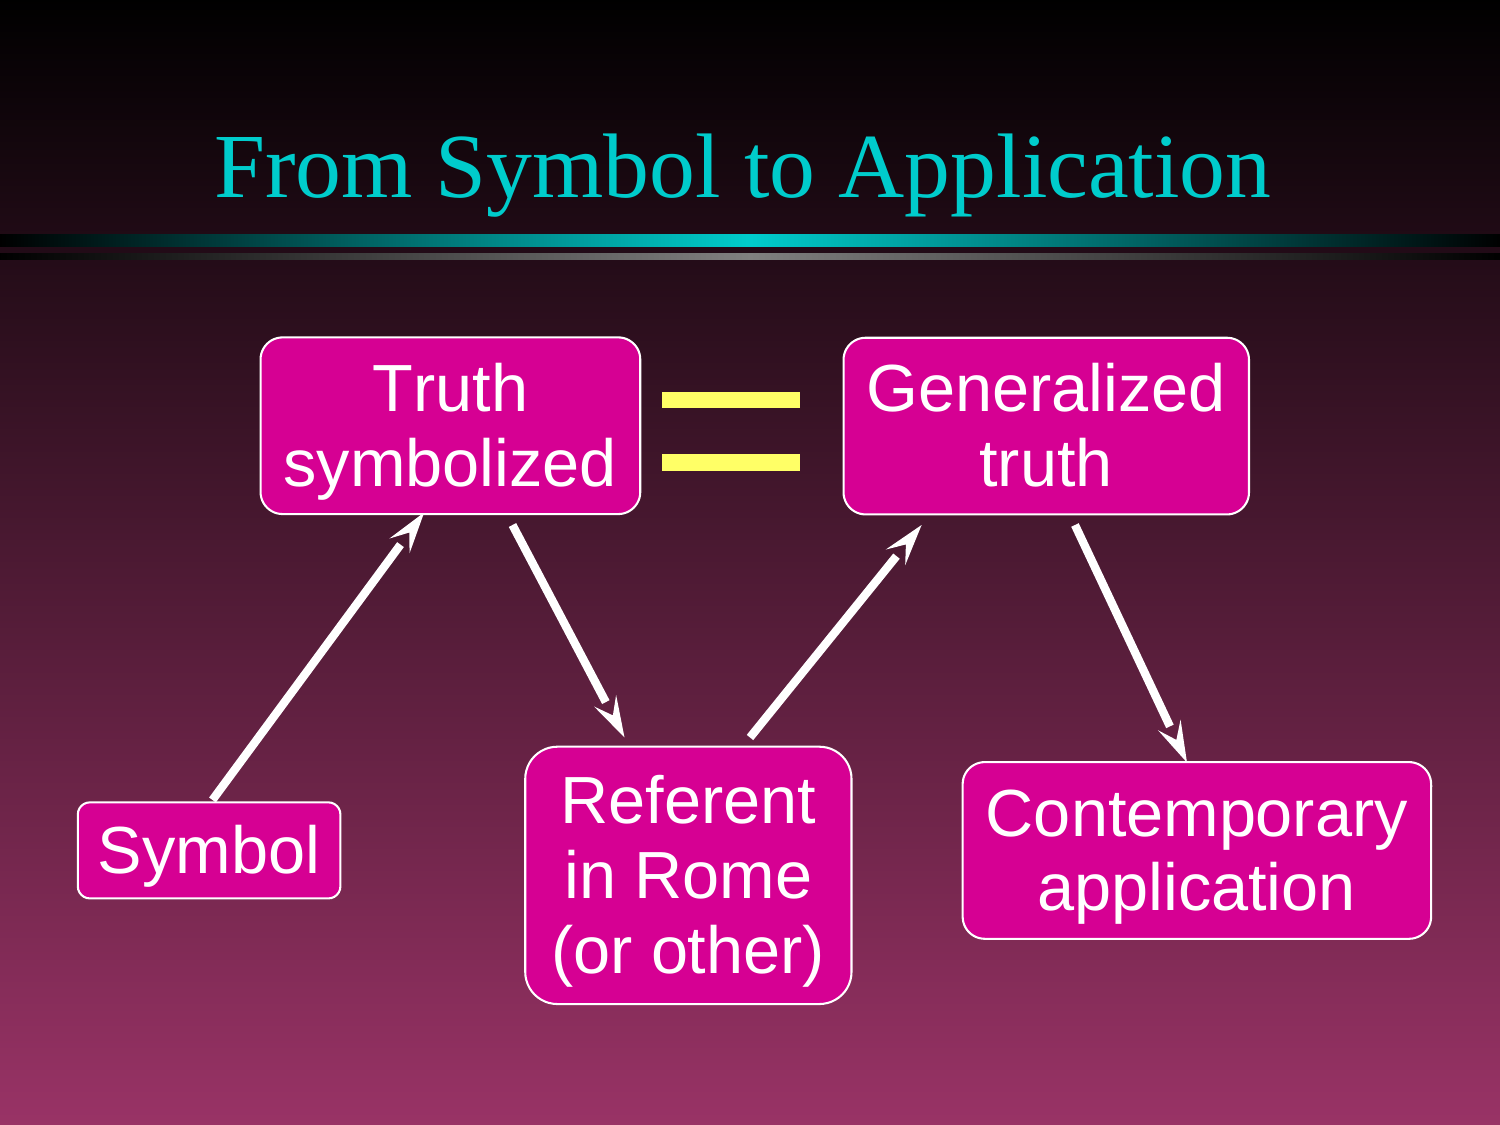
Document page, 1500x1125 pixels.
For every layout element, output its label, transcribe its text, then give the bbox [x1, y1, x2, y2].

text_box Generalized truth [843, 337, 1250, 515]
title From Symbol to Application [99, 37, 1388, 225]
text_box Truth symbolized [260, 337, 641, 515]
text_box Symbol [77, 802, 341, 899]
text_box Contemporary application [962, 762, 1432, 939]
text_box Referent in Rome (or other) [525, 746, 852, 1005]
